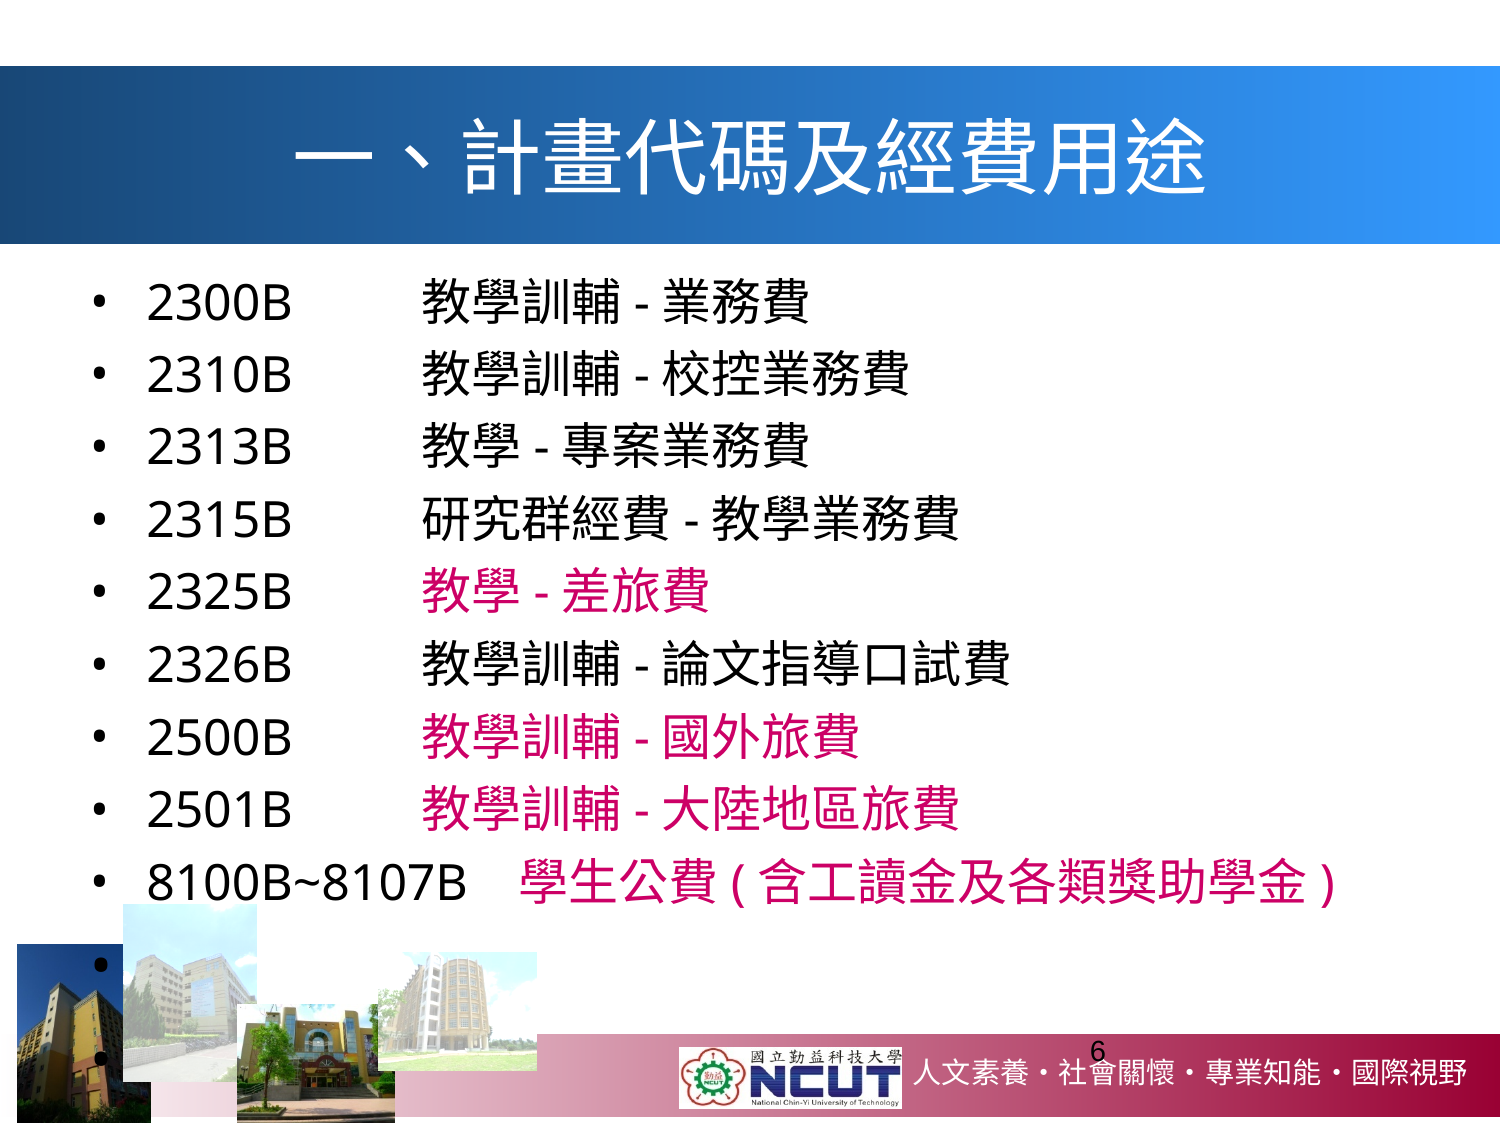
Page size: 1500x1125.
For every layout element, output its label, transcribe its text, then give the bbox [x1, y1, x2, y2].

title 一、計畫代碼及經費用途 [0, 66, 1500, 244]
text_box 6 [1074, 1024, 1426, 1103]
list 2300B 教學訓輔-業務費 2310B 教學訓輔-校控業務費 2313B 教學-專案業務費 2315B 研究群經費-教學業務費 2325B 教學-差旅費 2326B 教學訓輔-論文指導口試費 2500B 教學訓輔-國外旅費 2501B 教學訓輔-大陸地區旅費 8100B~8107B 學生公費(含工讀金及各類獎助學金) [75, 262, 1426, 1005]
